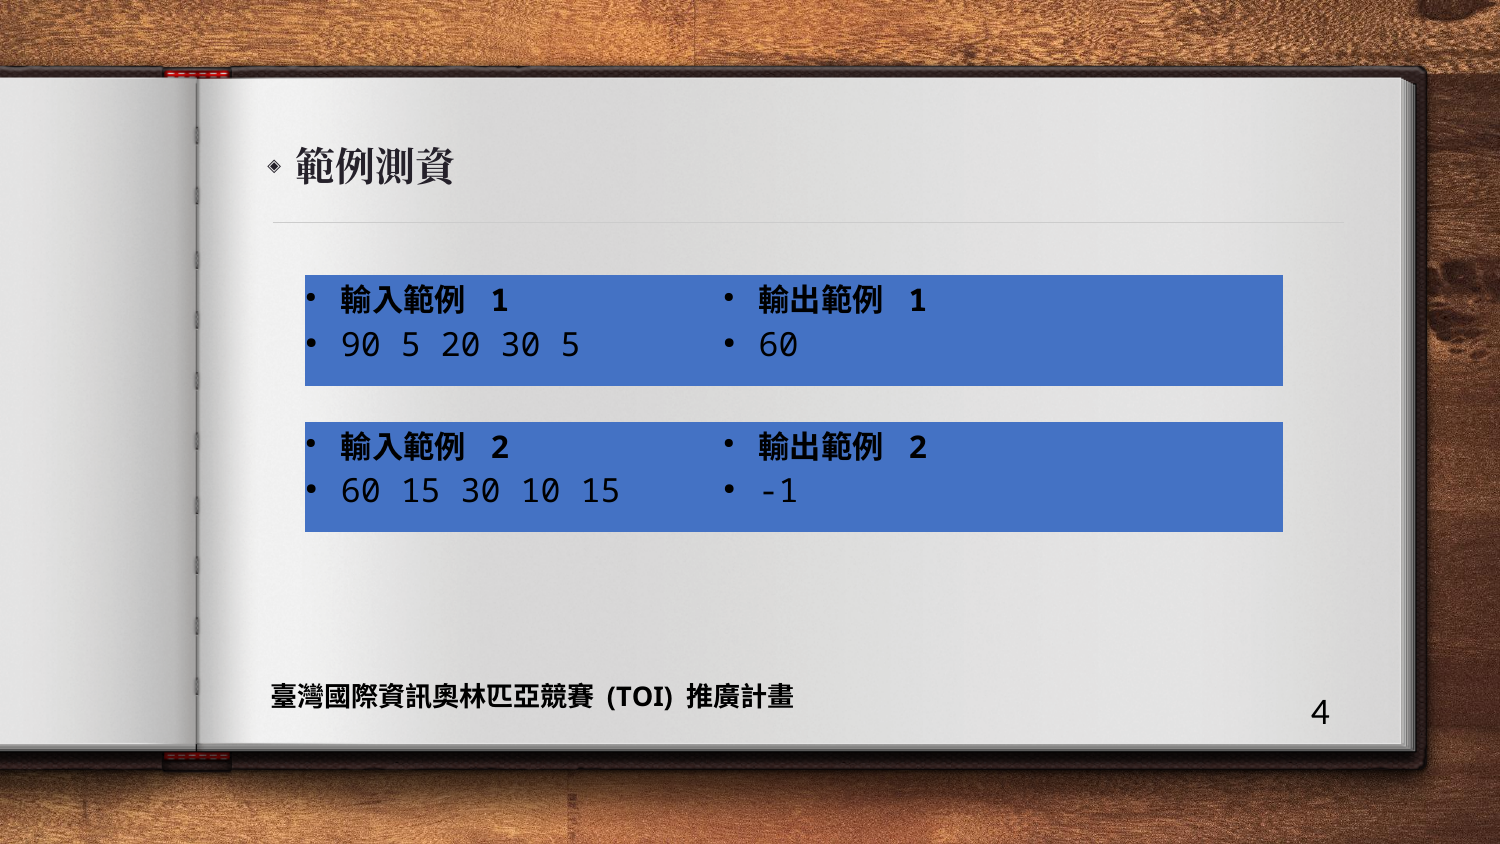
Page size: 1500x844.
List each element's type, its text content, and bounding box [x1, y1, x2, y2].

text_box 4 [1295, 672, 1386, 737]
table_header 輸出範例 1 60 [723, 275, 1283, 386]
table_header 輸入範例 2 60 15 30 10 15 [305, 422, 723, 532]
list 範例測資 [252, 126, 1194, 205]
table_header 輸出範例 2 -1 [723, 422, 1283, 532]
table_header 輸入範例 1 90 5 20 30 5 [305, 275, 723, 386]
